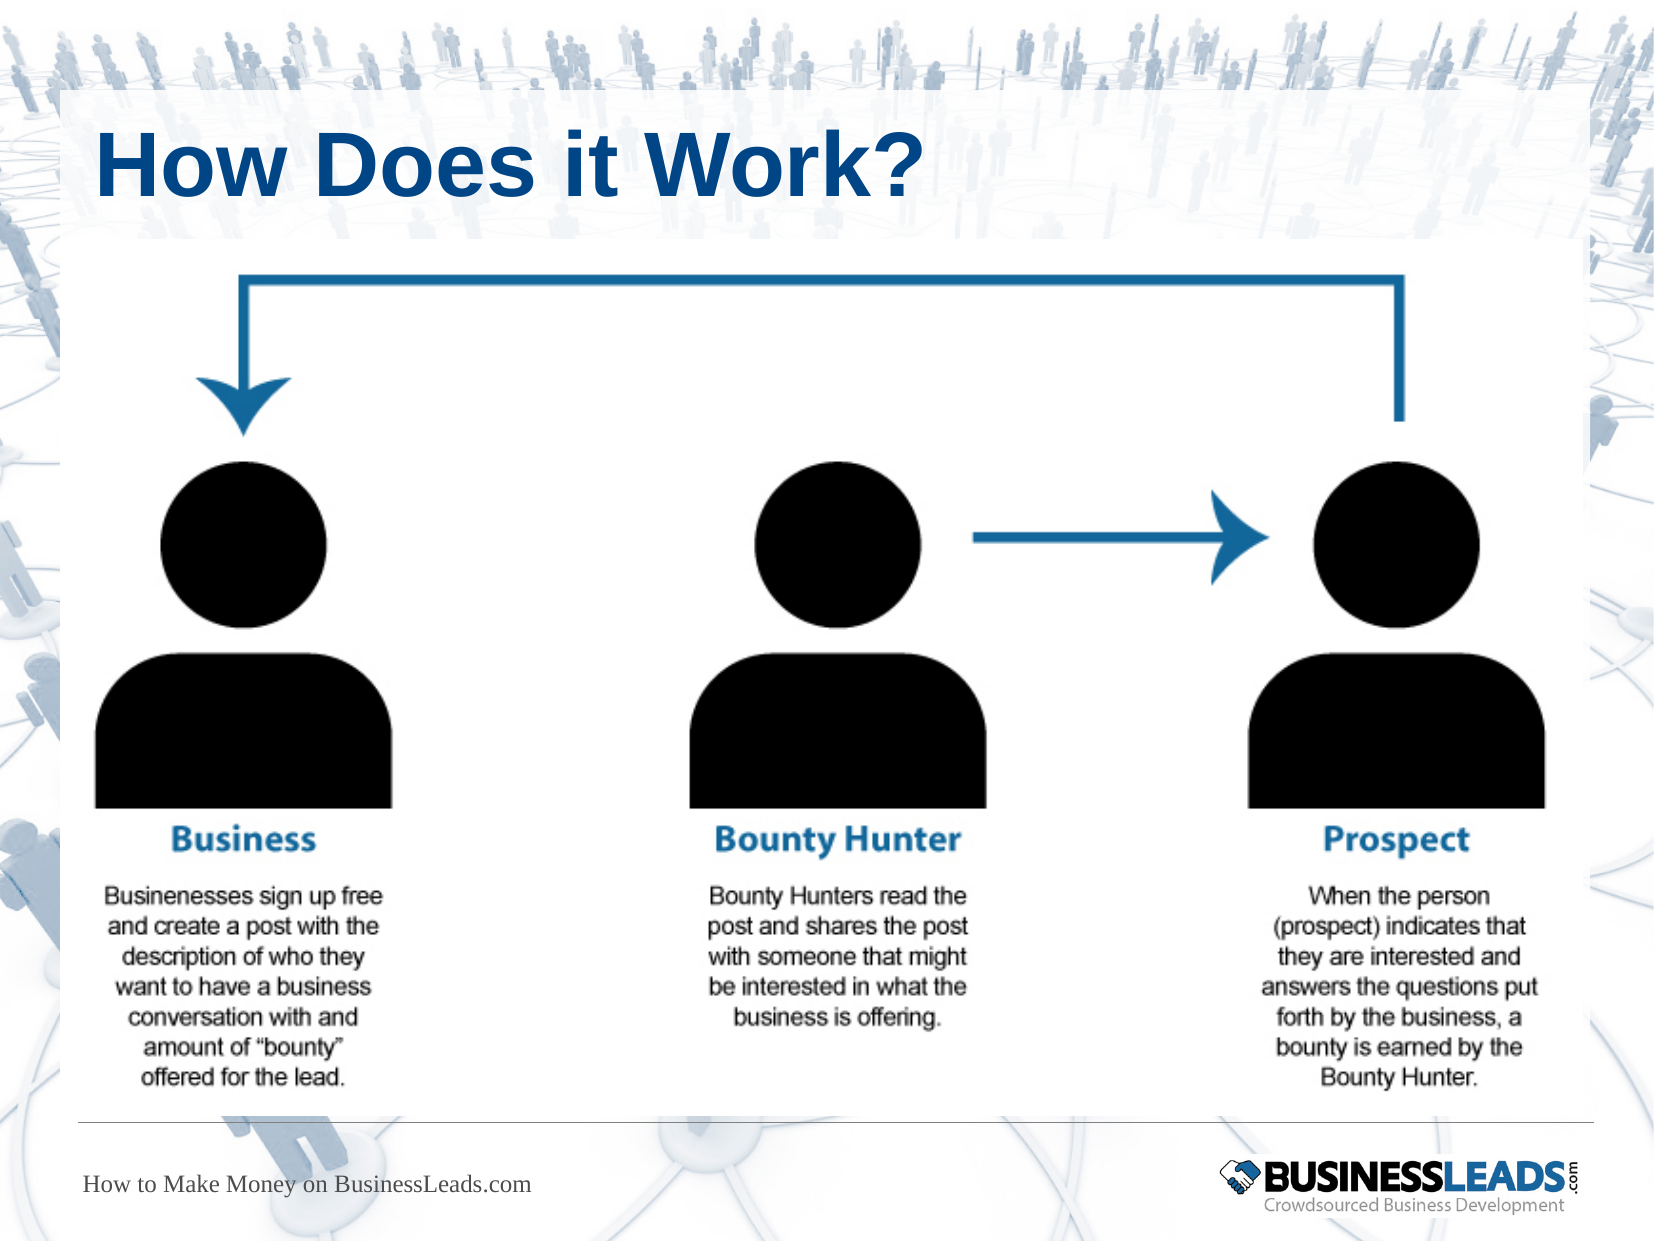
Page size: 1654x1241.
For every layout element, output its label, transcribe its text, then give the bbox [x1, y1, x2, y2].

title How Does it Work? [94, 61, 1583, 239]
picture [0, 3, 1654, 1241]
